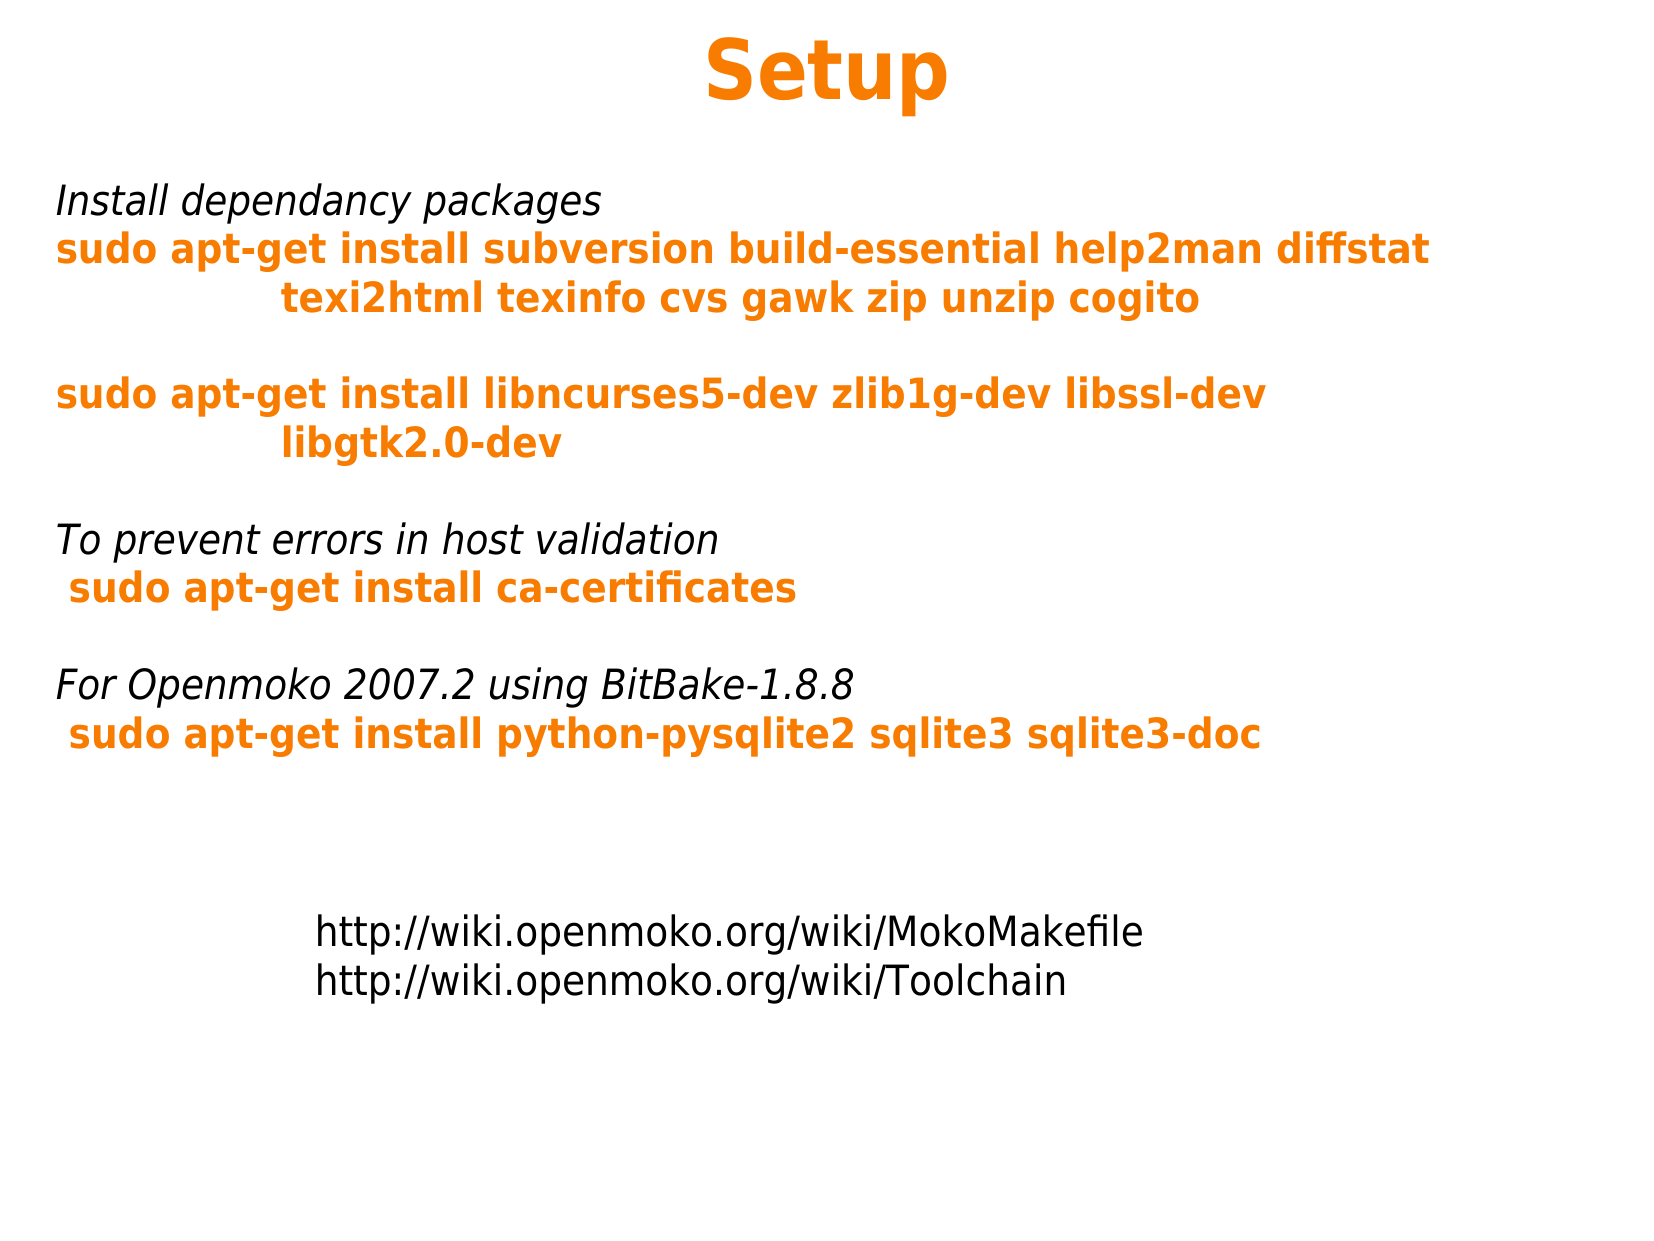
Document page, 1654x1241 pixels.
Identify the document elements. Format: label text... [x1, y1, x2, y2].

text_box Install dependancy packages sudo apt-get install subversion build-essential help2man diffstat texi2html texinfo cvs gawk zip unzip cogito sudo apt-get install libncurses5-dev zlib1g-dev libssl-dev libgtk2.0-dev To prevent errors in host validation sudo apt-get install ca-certificates For Openmoko 2007.2 using BitBake-1.8.8 sudo apt-get install python-pysqlite2 sqlite3 sqlite3-doc [41, 168, 1613, 847]
text_box http://wiki.openmoko.org/wiki/MokoMakefile http://wiki.openmoko.org/wiki/Toolchain [300, 900, 1313, 1013]
text_box Setup [641, 14, 1013, 151]
